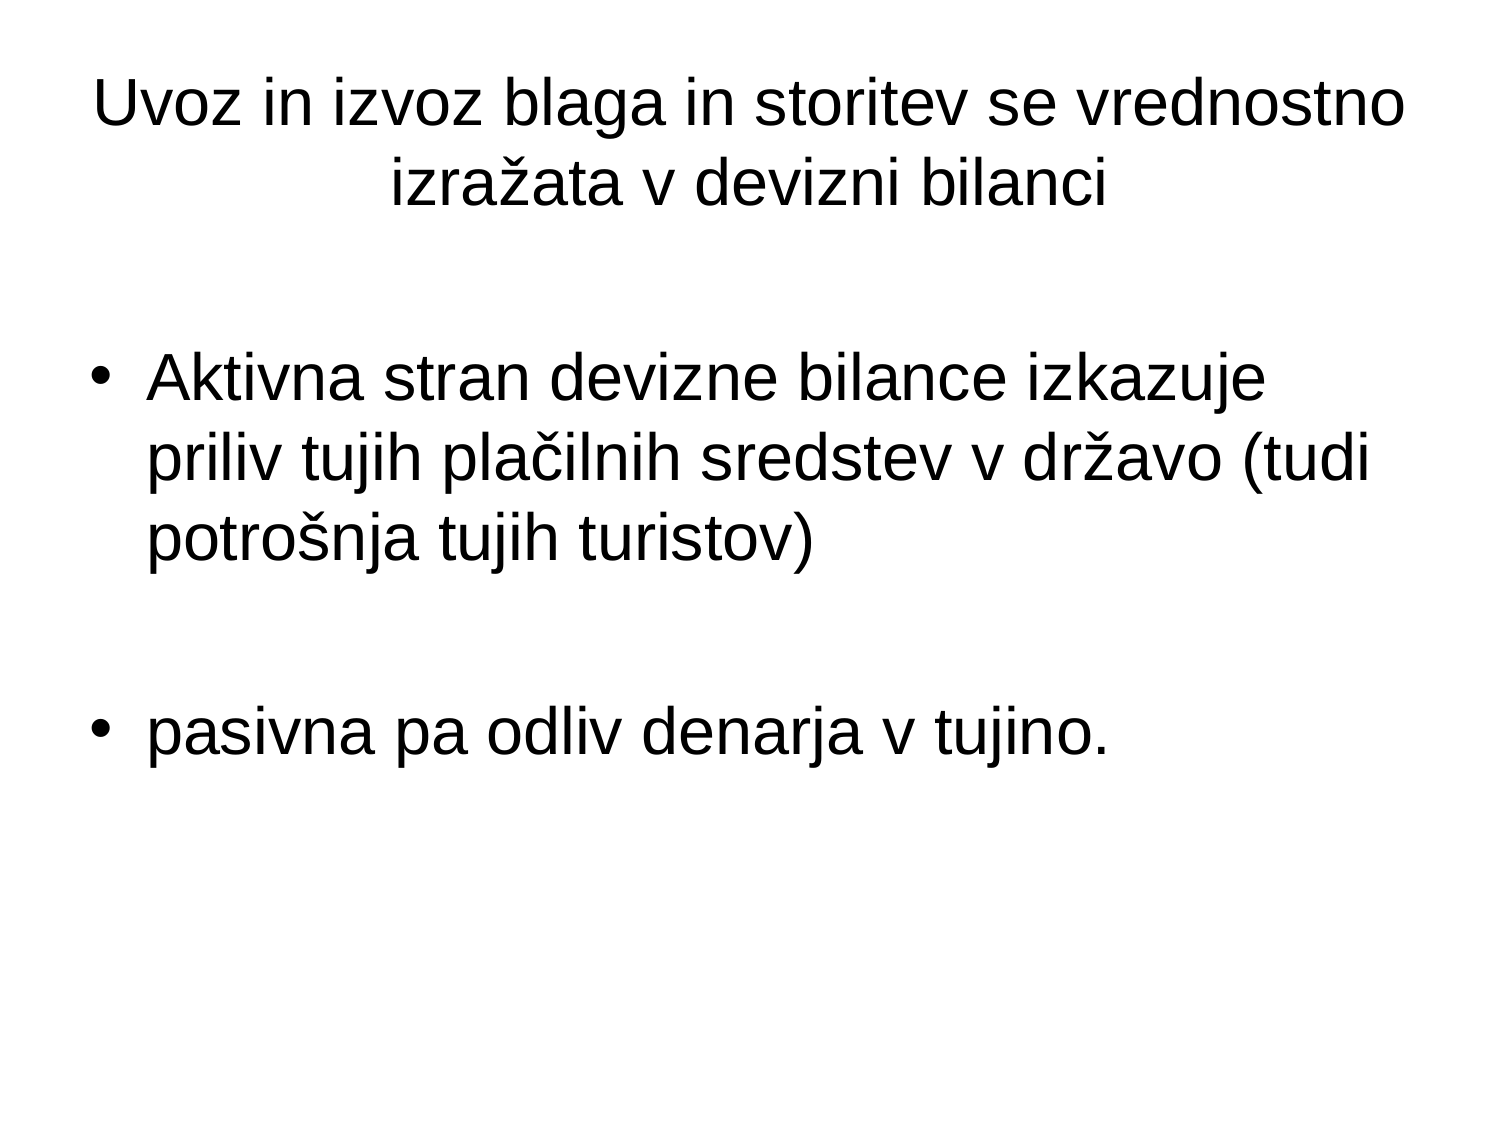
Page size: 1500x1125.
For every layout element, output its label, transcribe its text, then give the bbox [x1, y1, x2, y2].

title Uvoz in izvoz blaga in storitev se vrednostno izražata v devizni bilanci [75, 45, 1426, 233]
list Aktivna stran devizne bilance izkazuje priliv tujih plačilnih sredstev v državo (tudi potrošnja tujih turistov) pasivna pa odliv denarja v tujino. [75, 326, 1426, 1006]
